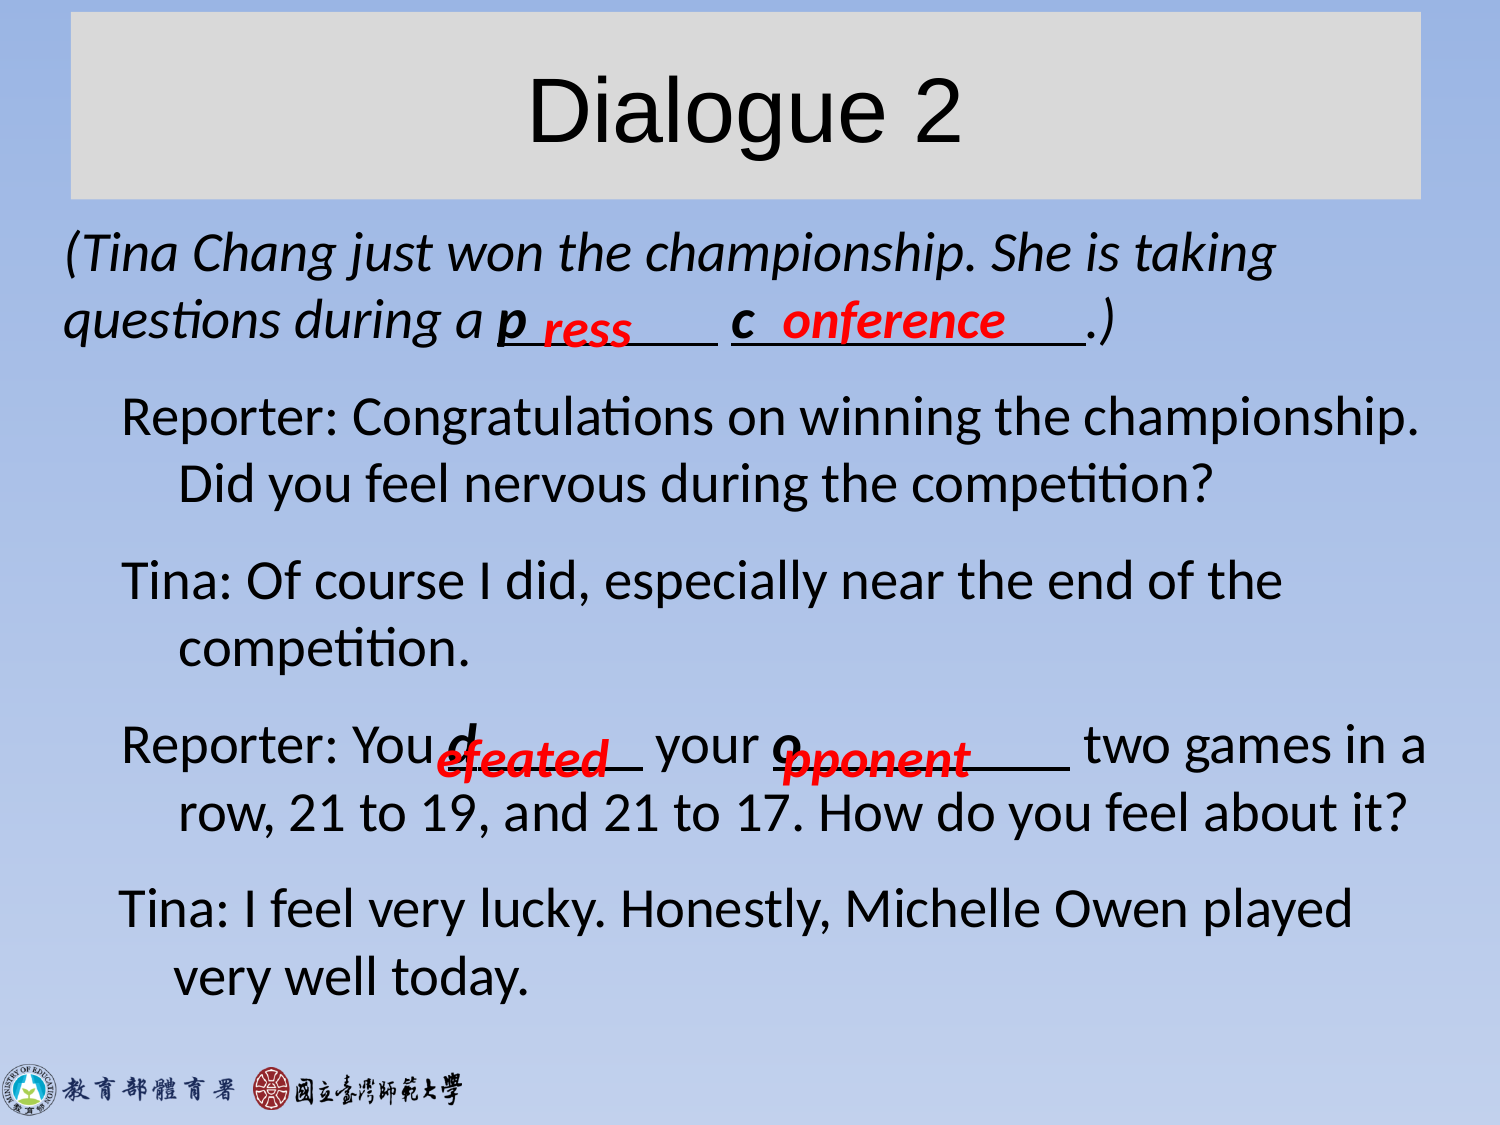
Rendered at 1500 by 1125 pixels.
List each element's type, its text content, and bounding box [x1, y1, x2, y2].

text_box onference [767, 277, 1024, 359]
text_box efeated [421, 715, 626, 797]
text_box pponent [767, 715, 988, 797]
list (Tina Chang just won the championship. She is taking questions during a p c .) Reporter: Congratulations on winning the championship. Did you feel nervous during the competition? Tina: Of course I did, especially near the end of the competition. Reporter: You d your o two games in a row, 21 to 19, and 21 to 17. How do you feel about it? Tina: I feel very lucky. Honestly, Michelle Owen played very well today. [49, 207, 1443, 1062]
text_box ress [528, 285, 648, 367]
title Dialogue 2 [70, 11, 1421, 200]
